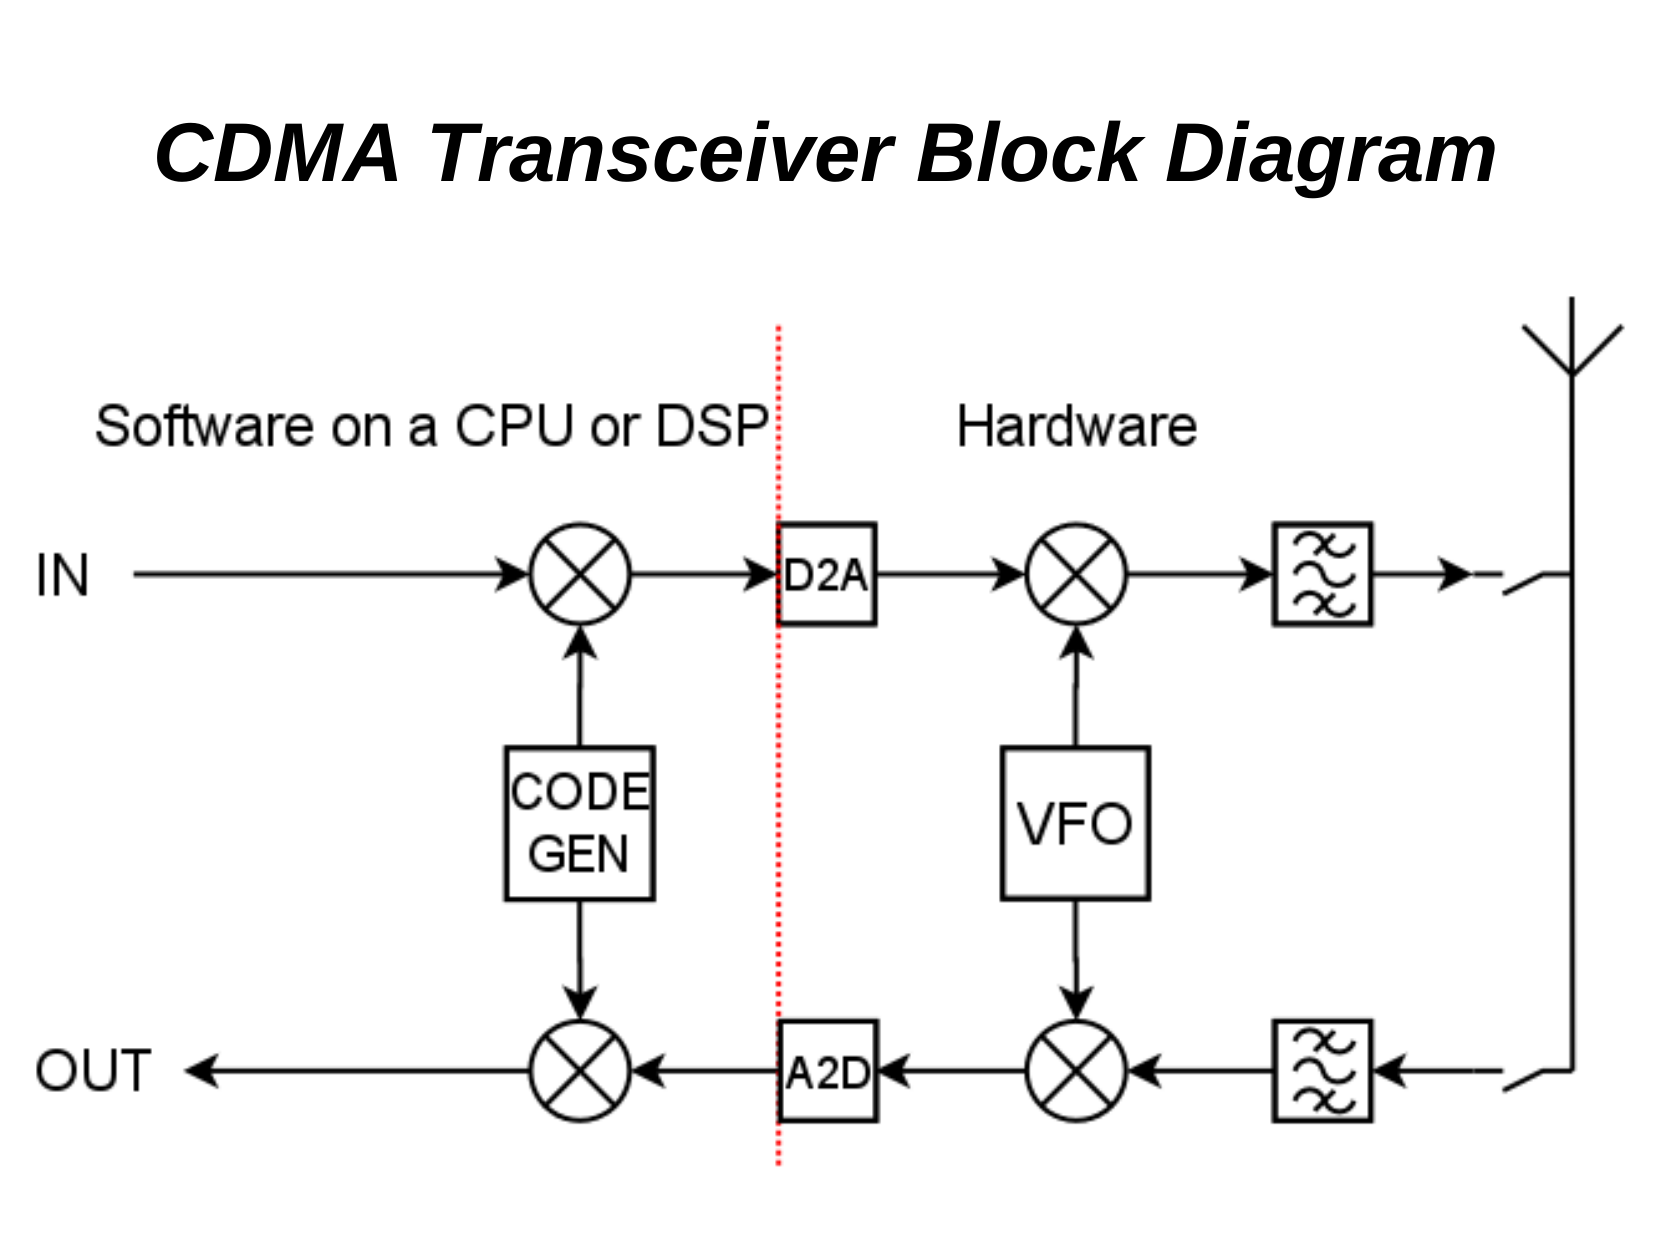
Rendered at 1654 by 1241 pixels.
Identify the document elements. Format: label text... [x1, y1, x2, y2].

picture [35, 295, 1630, 1174]
title CDMA Transceiver Block Diagram [82, 49, 1571, 257]
